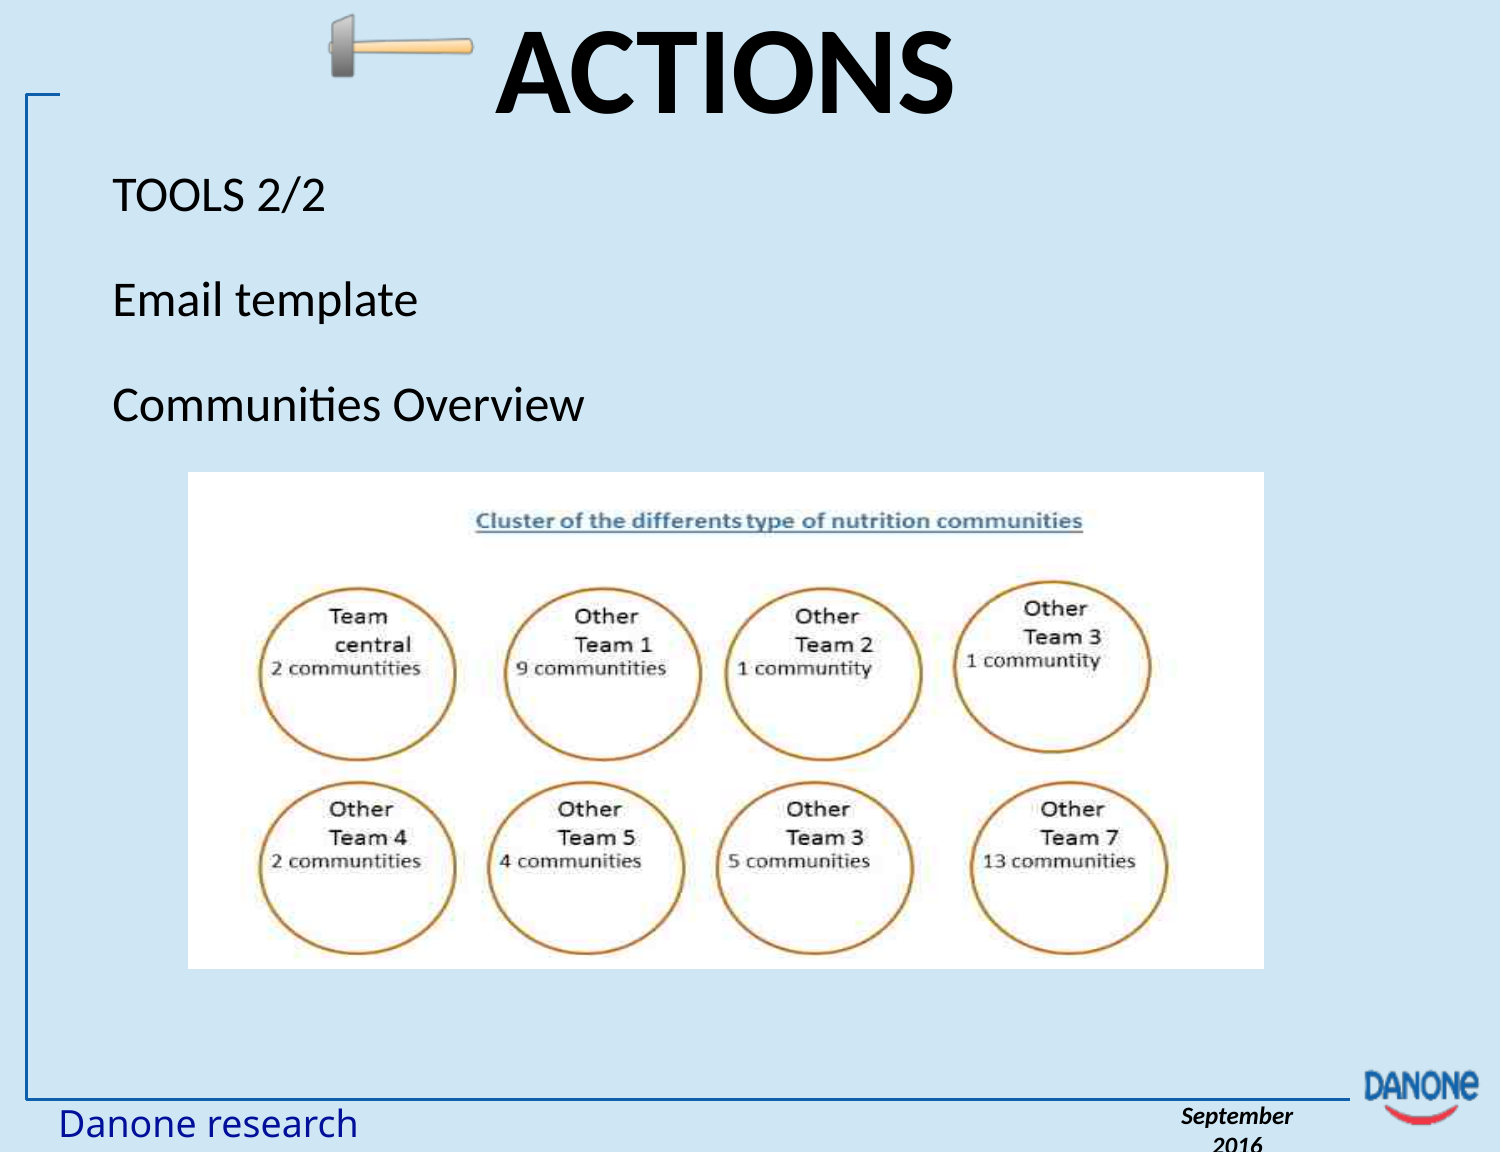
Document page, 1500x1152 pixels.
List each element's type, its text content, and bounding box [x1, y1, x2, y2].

text_box ACTIONS [480, 0, 972, 146]
text_box TOOLS 2/2 Email template Communities Overview [97, 153, 601, 679]
text_box Danone research [43, 1092, 392, 1152]
picture [325, 10, 478, 104]
picture [1362, 1067, 1482, 1130]
text_box September 2016 [1147, 1092, 1327, 1152]
picture [188, 472, 1264, 970]
